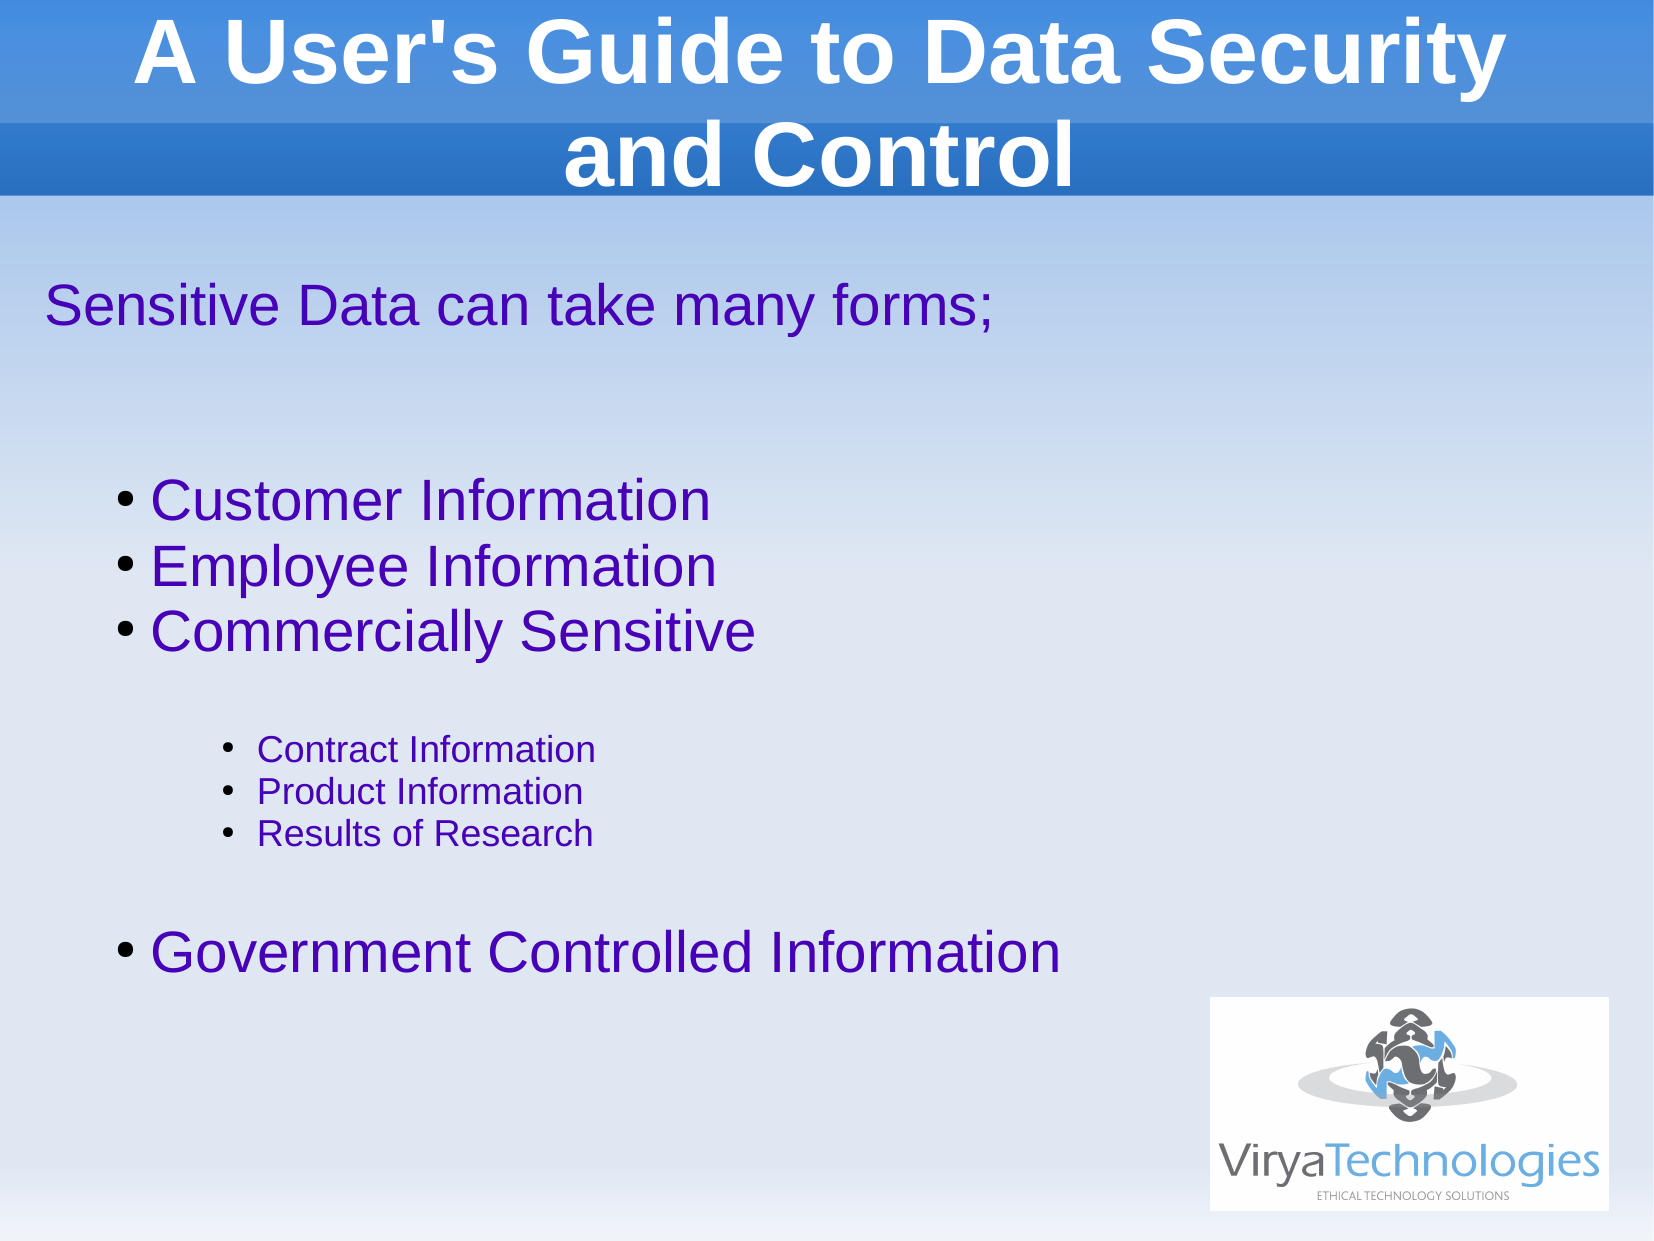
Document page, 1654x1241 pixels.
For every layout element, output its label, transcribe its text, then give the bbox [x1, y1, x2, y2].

picture [0, 0, 1654, 1241]
title A User's Guide to Data Security and Control [76, 0, 1565, 208]
text_box Sensitive Data can take many forms; Customer Information Employee Information Commercially Sensitive Contract Information Product Information Results of Research Government Controlled Information [29, 265, 1595, 1118]
